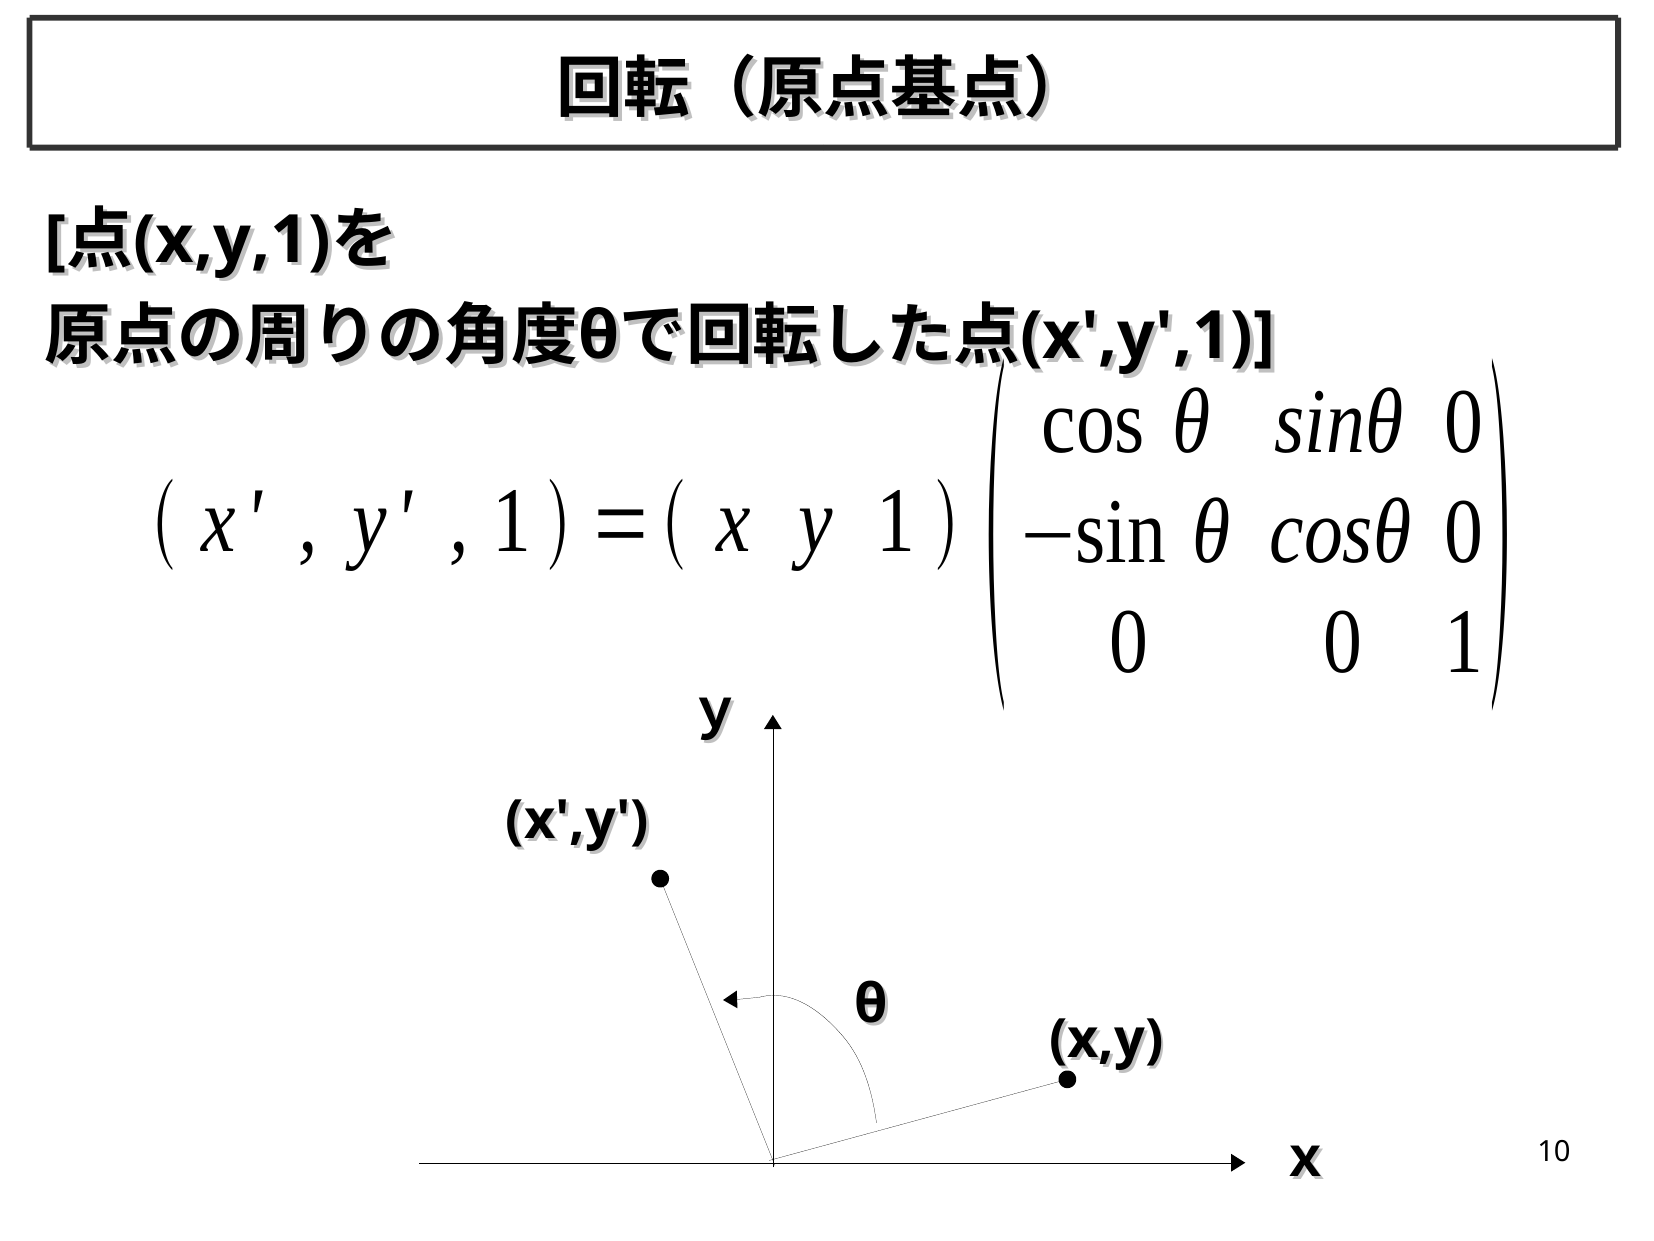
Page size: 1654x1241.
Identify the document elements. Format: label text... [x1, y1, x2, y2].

text_box (x,y) [1034, 992, 1217, 1073]
text_box ｙ [673, 714, 768, 762]
text_box (x',y') [491, 773, 721, 854]
text_box ｘ [1263, 1106, 1359, 1211]
text_box [点(x,y,1)を 原点の周りの角度θで回転した点(x',y',1)] [29, 177, 1376, 340]
text_box θ [839, 956, 916, 1037]
chart [133, 354, 1539, 714]
text_box 回転（原点基点） [29, 17, 1619, 148]
